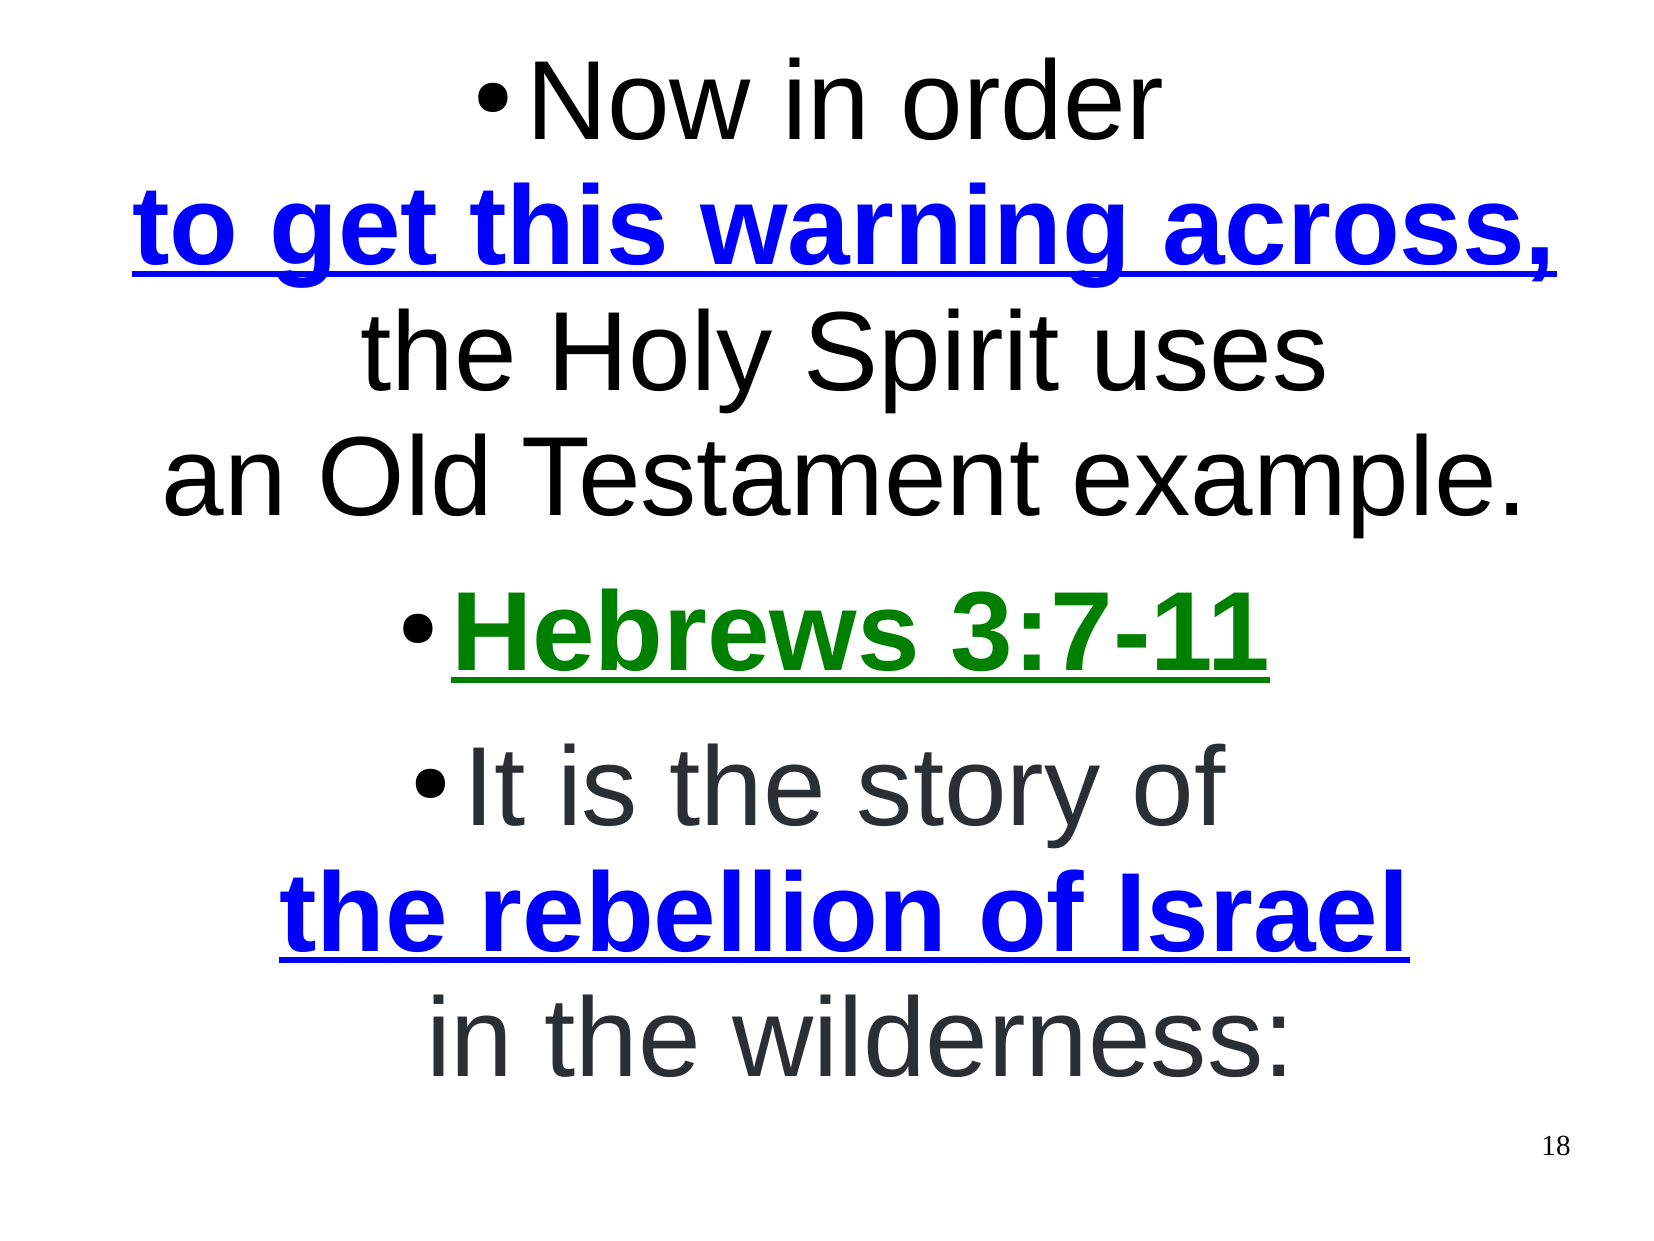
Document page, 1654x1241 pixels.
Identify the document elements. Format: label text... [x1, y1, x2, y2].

list Now in order to get this warning across, the Holy Spirit uses an Old Testament example. Hebrews 3:7-11 It is the story of the rebellion of Israel in the wilderness: [37, 37, 1613, 1238]
